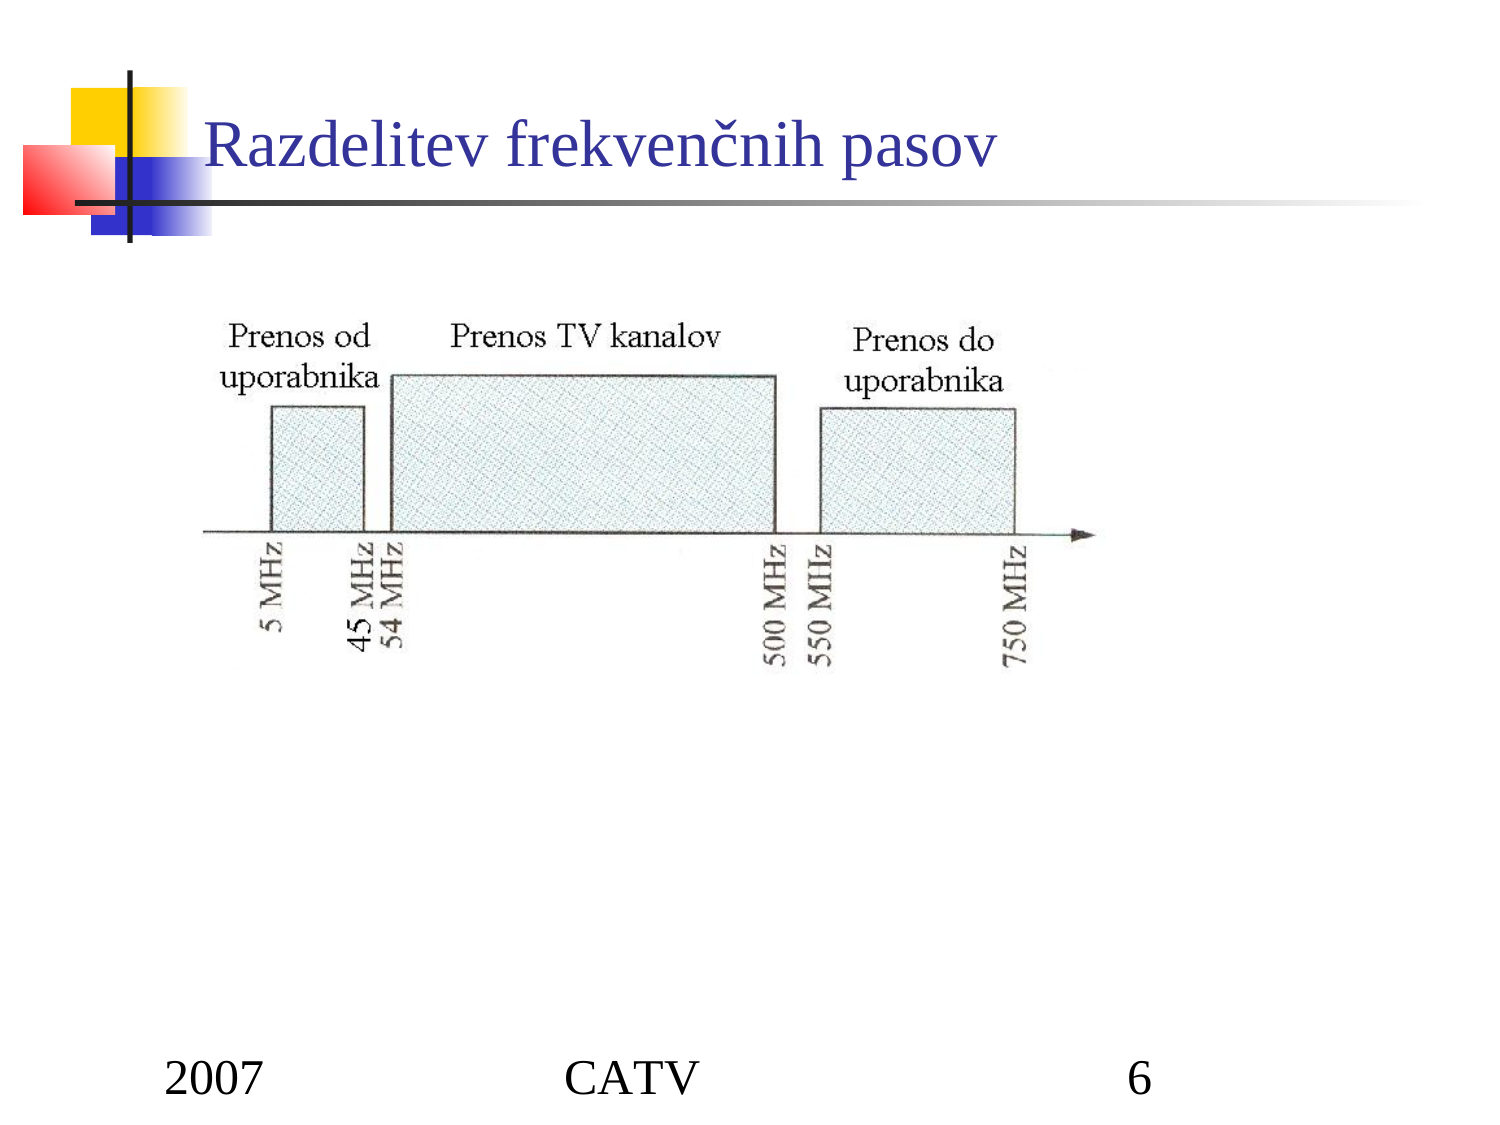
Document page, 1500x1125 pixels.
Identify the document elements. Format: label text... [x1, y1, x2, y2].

title Razdelitev frekvenčnih pasov [188, 92, 1468, 188]
picture [150, 299, 1126, 695]
